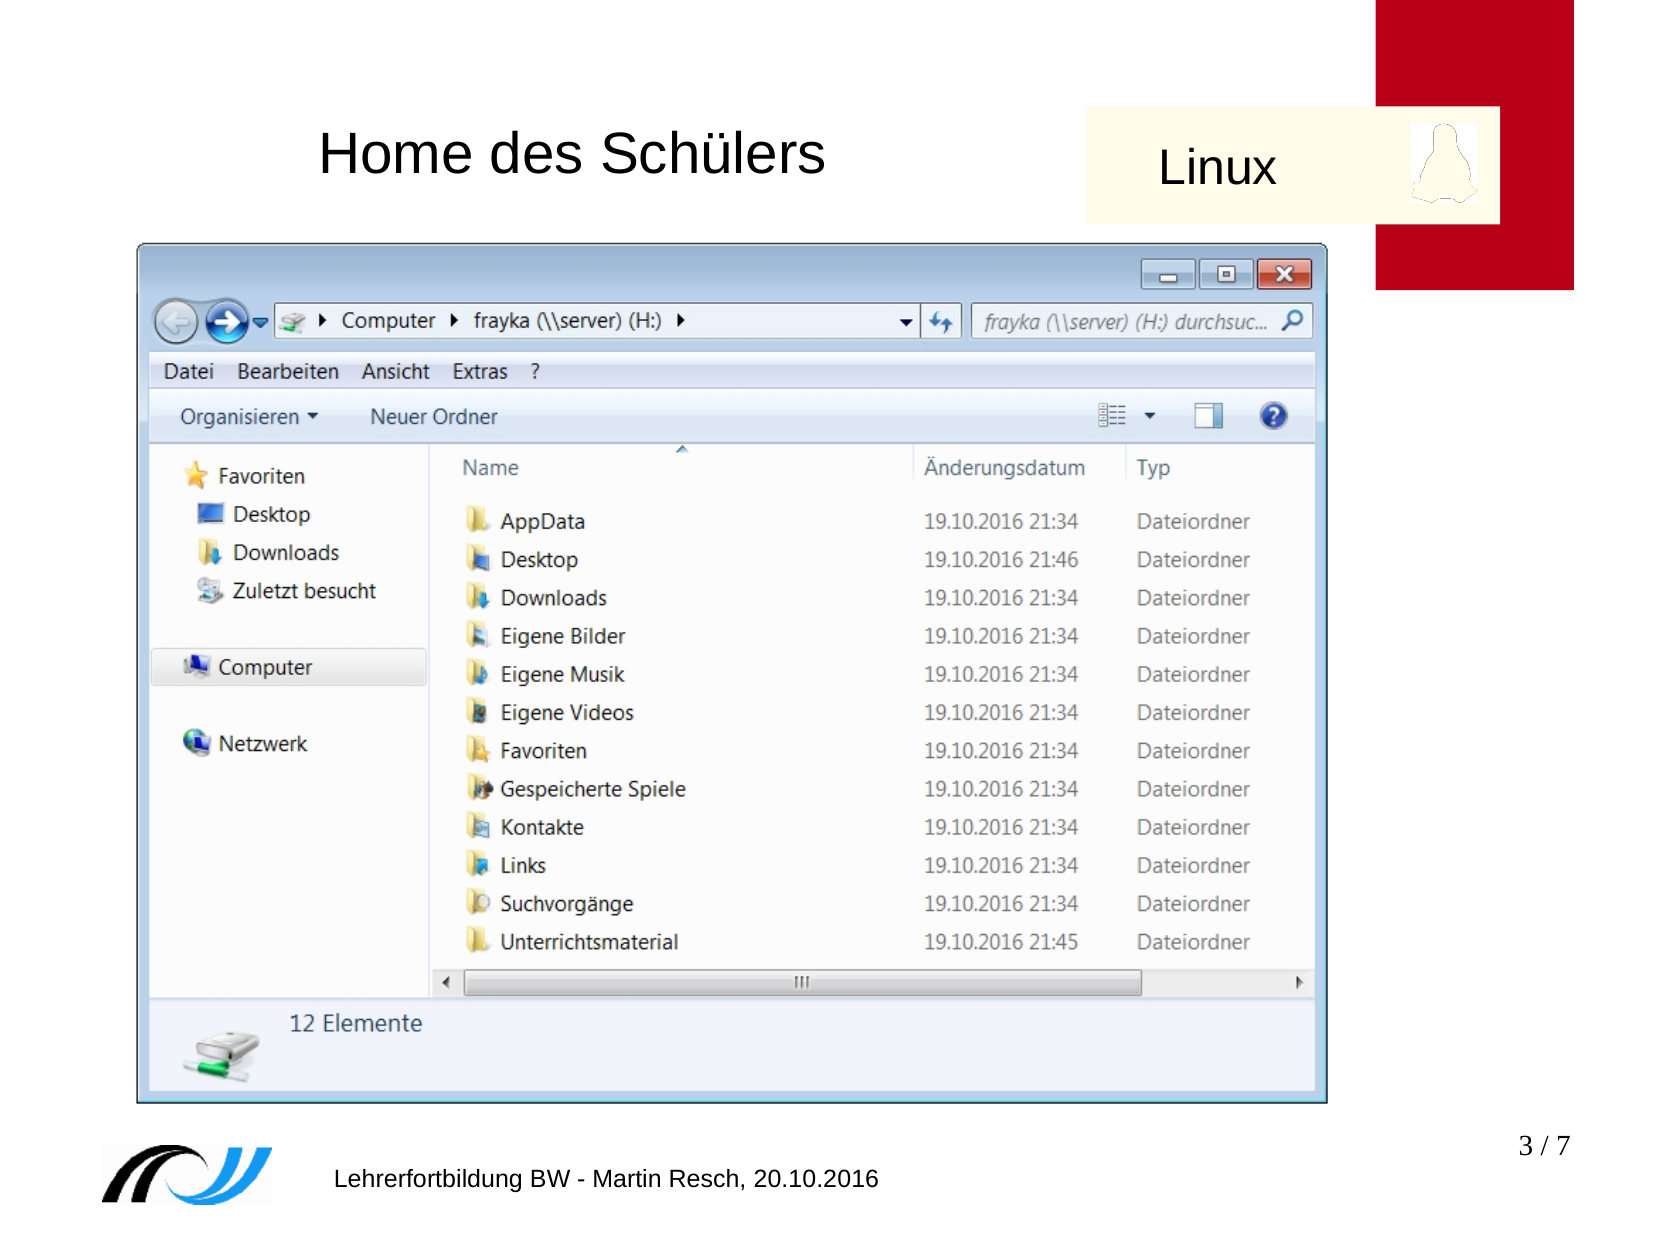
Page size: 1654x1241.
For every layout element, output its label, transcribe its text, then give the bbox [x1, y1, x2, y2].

text_box Lehrerfortbildung BW - Martin Resch, 20.10.2016 [319, 1157, 897, 1201]
picture [102, 1145, 272, 1205]
picture [131, 236, 1335, 1111]
title Home des Schülers [82, 49, 1063, 257]
